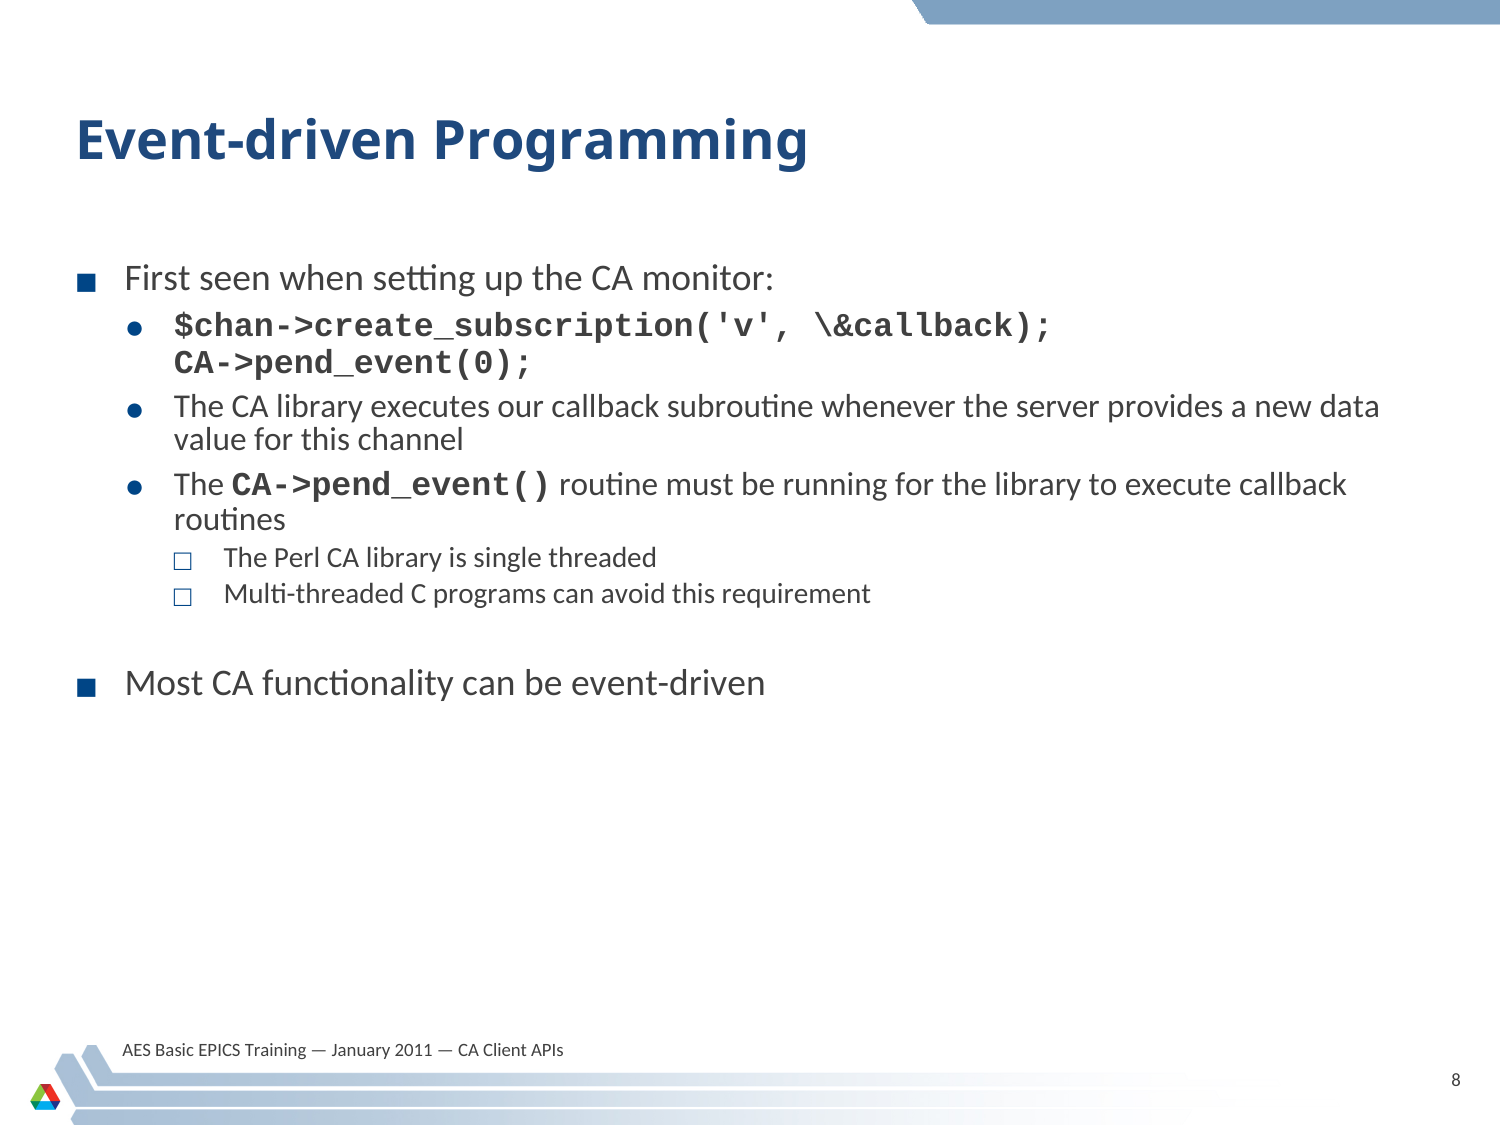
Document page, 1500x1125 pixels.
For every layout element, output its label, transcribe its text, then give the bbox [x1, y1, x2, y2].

picture [0, 1037, 1500, 1125]
list First seen when setting up the CA monitor: $chan->create_subscription('v', \&callback); CA->pend_event(0); The CA library executes our callback subroutine whenever the server provides a new data value for this channel The CA->pend_event() routine must be running for the library to execute callback routines The Perl CA library is single threaded Multi-threaded C programs can avoid this requirement Most CA functionality can be event-driven [75, 262, 1426, 991]
picture [0, 0, 1500, 26]
title Event-driven Programming [75, 52, 1426, 226]
